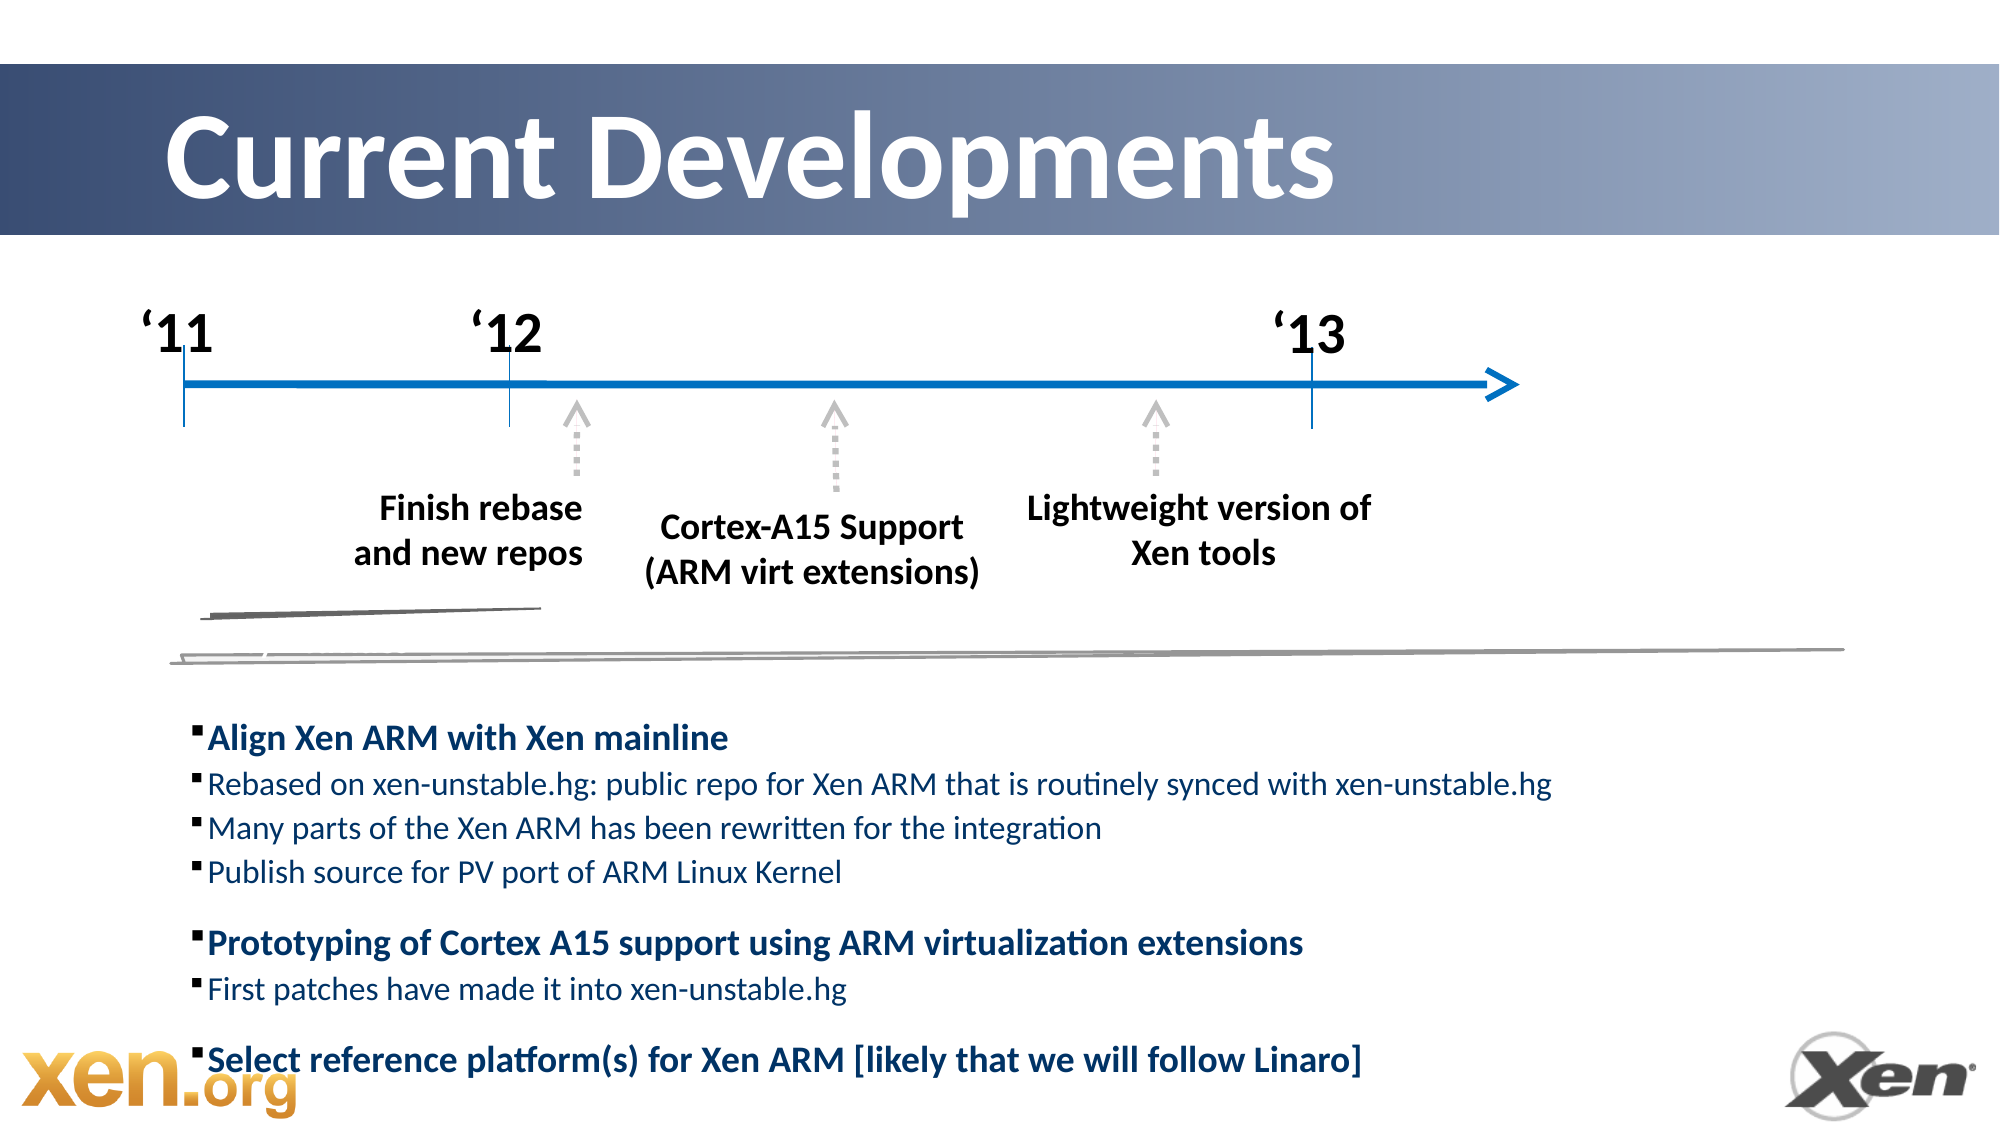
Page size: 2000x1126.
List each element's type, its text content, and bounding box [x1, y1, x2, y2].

text_box ‘12 [454, 286, 563, 372]
text_box Align Xen ARM with Xen mainline Rebased on xen-unstable.hg: public repo for Xen ARM that is routinely synced with xen-unstable.hg Many parts of the Xen ARM has been rewritten for the integration Publish source for PV port of ARM Linux Kernel Prototyping of Cortex A15 support using ARM virtualization extensions First patches have made it into xen-unstable.hg Select reference platform(s) for Xen ARM [likely that we will follow Linaro] [170, 649, 1844, 664]
table_cell Dom0 OS: CentOS, Debian, Fedora, NetBSD, OpenSuse, RHEL 5.x, Solaris 11, … [1779, 1030, 1989, 1126]
title Current Developments [150, 54, 1850, 243]
text_box Lightweight version of Xen tools [997, 476, 1410, 581]
text_box Finish rebase and new repos [172, 476, 598, 581]
text_box Cortex-A15 Support (ARM virt extensions) [606, 494, 1019, 600]
text_box Key Activities [200, 608, 542, 620]
text_box ‘11 [125, 286, 230, 372]
text_box ‘13 [1256, 288, 1365, 373]
picture [19, 1051, 303, 1123]
